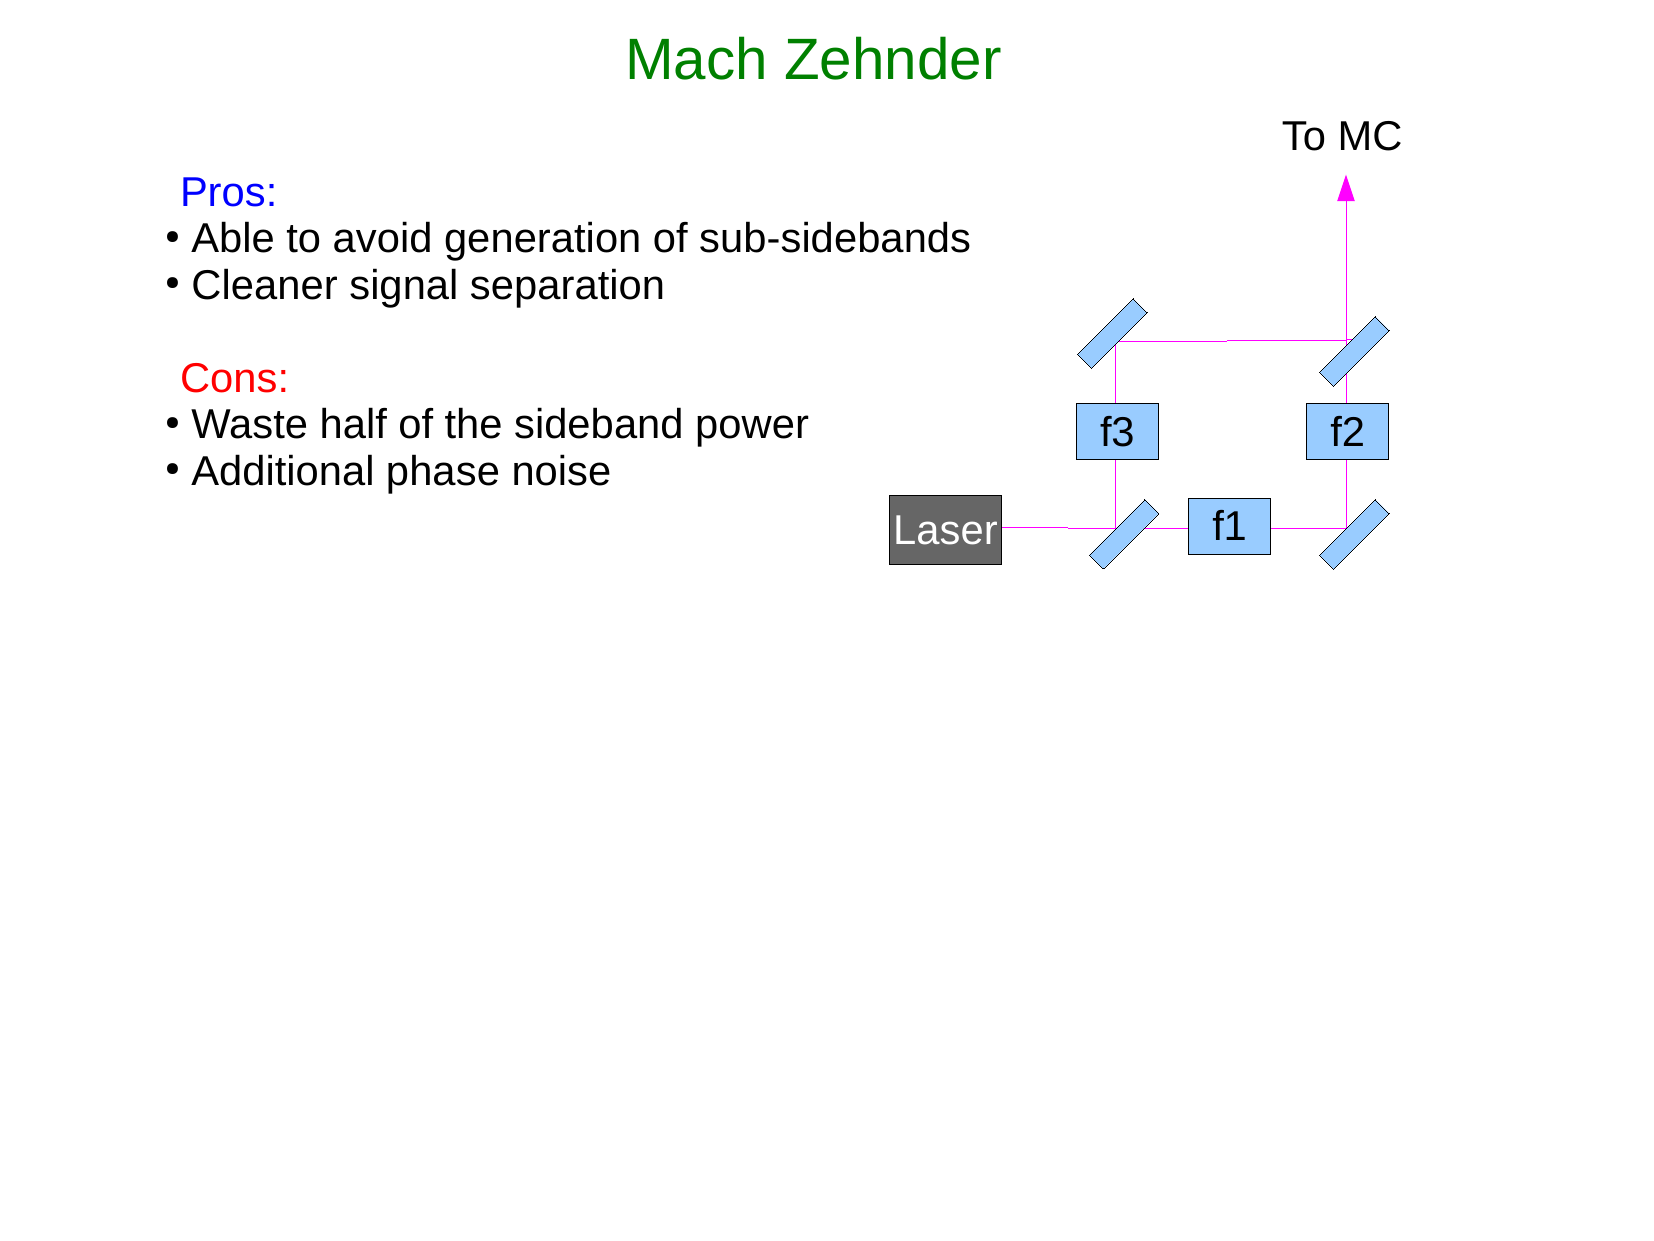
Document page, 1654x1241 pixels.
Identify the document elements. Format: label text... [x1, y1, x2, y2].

text_box f3 [1076, 403, 1159, 460]
text_box f2 [1306, 403, 1389, 460]
text_box Laser [889, 495, 1002, 565]
text_box Mach Zehnder [607, 16, 1021, 102]
text_box f1 [1188, 498, 1271, 555]
text_box [1077, 298, 1148, 369]
text_box [1319, 499, 1390, 570]
text_box To MC [1267, 105, 1418, 167]
text_box [1089, 499, 1159, 569]
text_box [1319, 316, 1390, 387]
text_box Pros: Able to avoid generation of sub-sidebands Cleaner signal separation Cons: Waste half of the sideband power Additional phase noise [150, 161, 987, 500]
